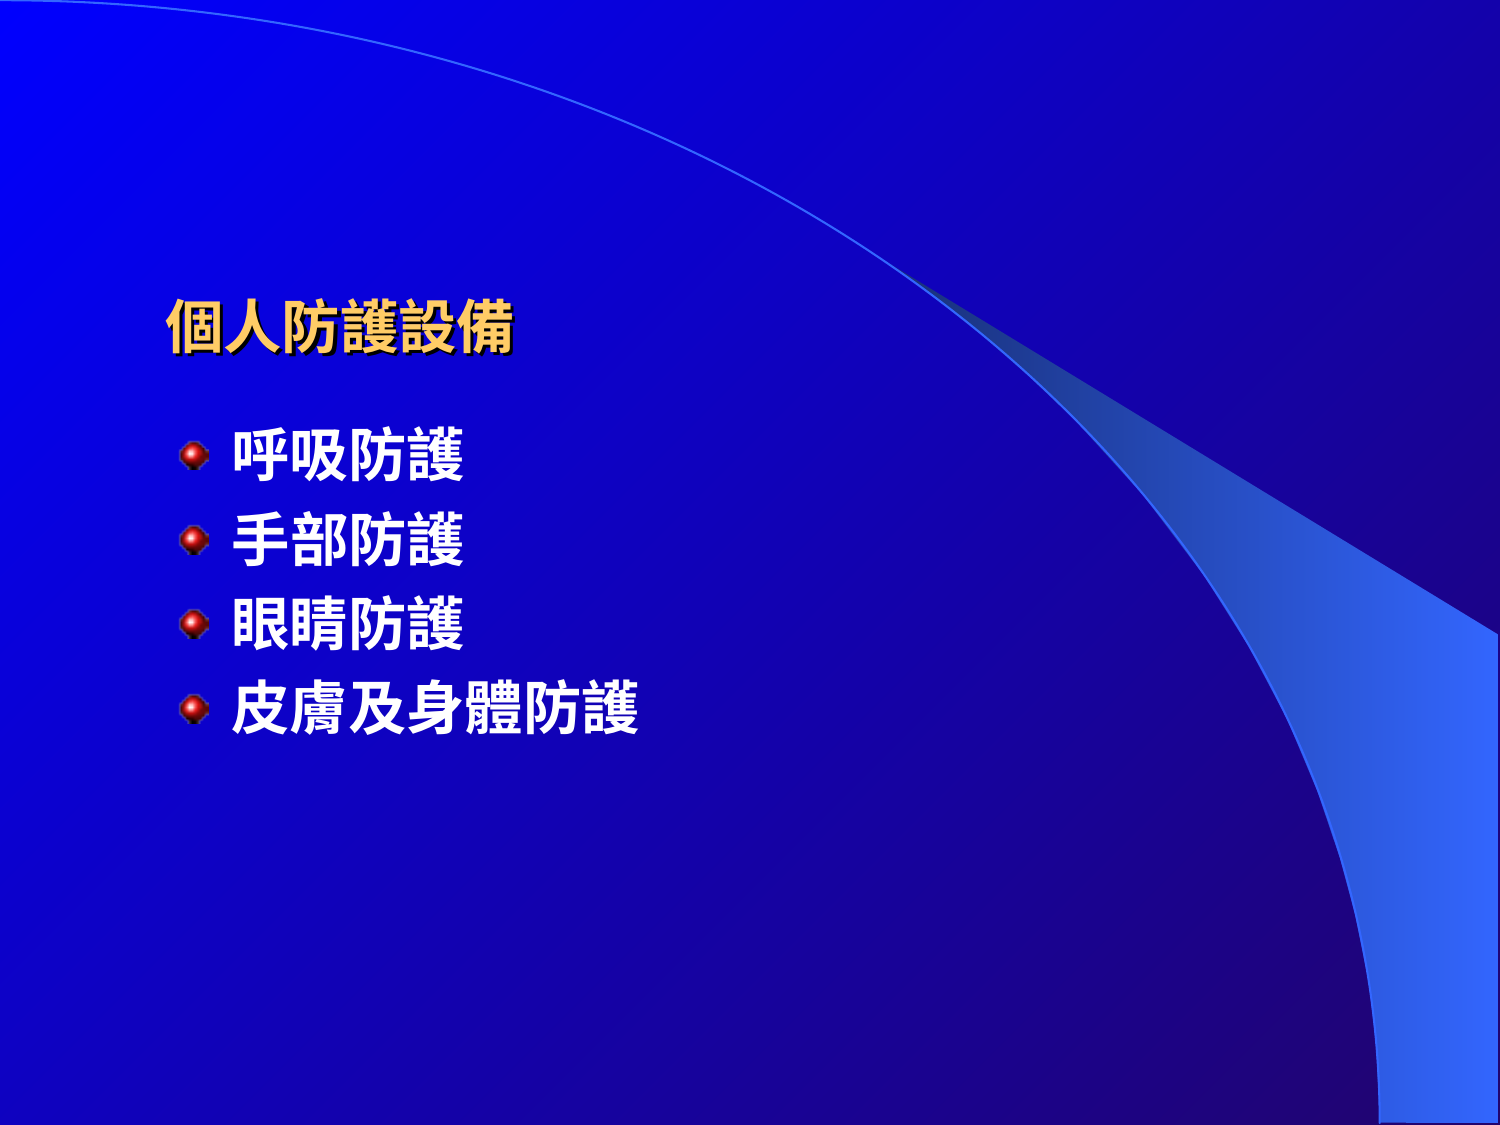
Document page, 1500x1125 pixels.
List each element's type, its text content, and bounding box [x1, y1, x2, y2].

list 呼吸防護 手部防護 眼睛防護 皮膚及身體防護 [160, 410, 1239, 1001]
title 個人防護設備 [150, 262, 1426, 388]
